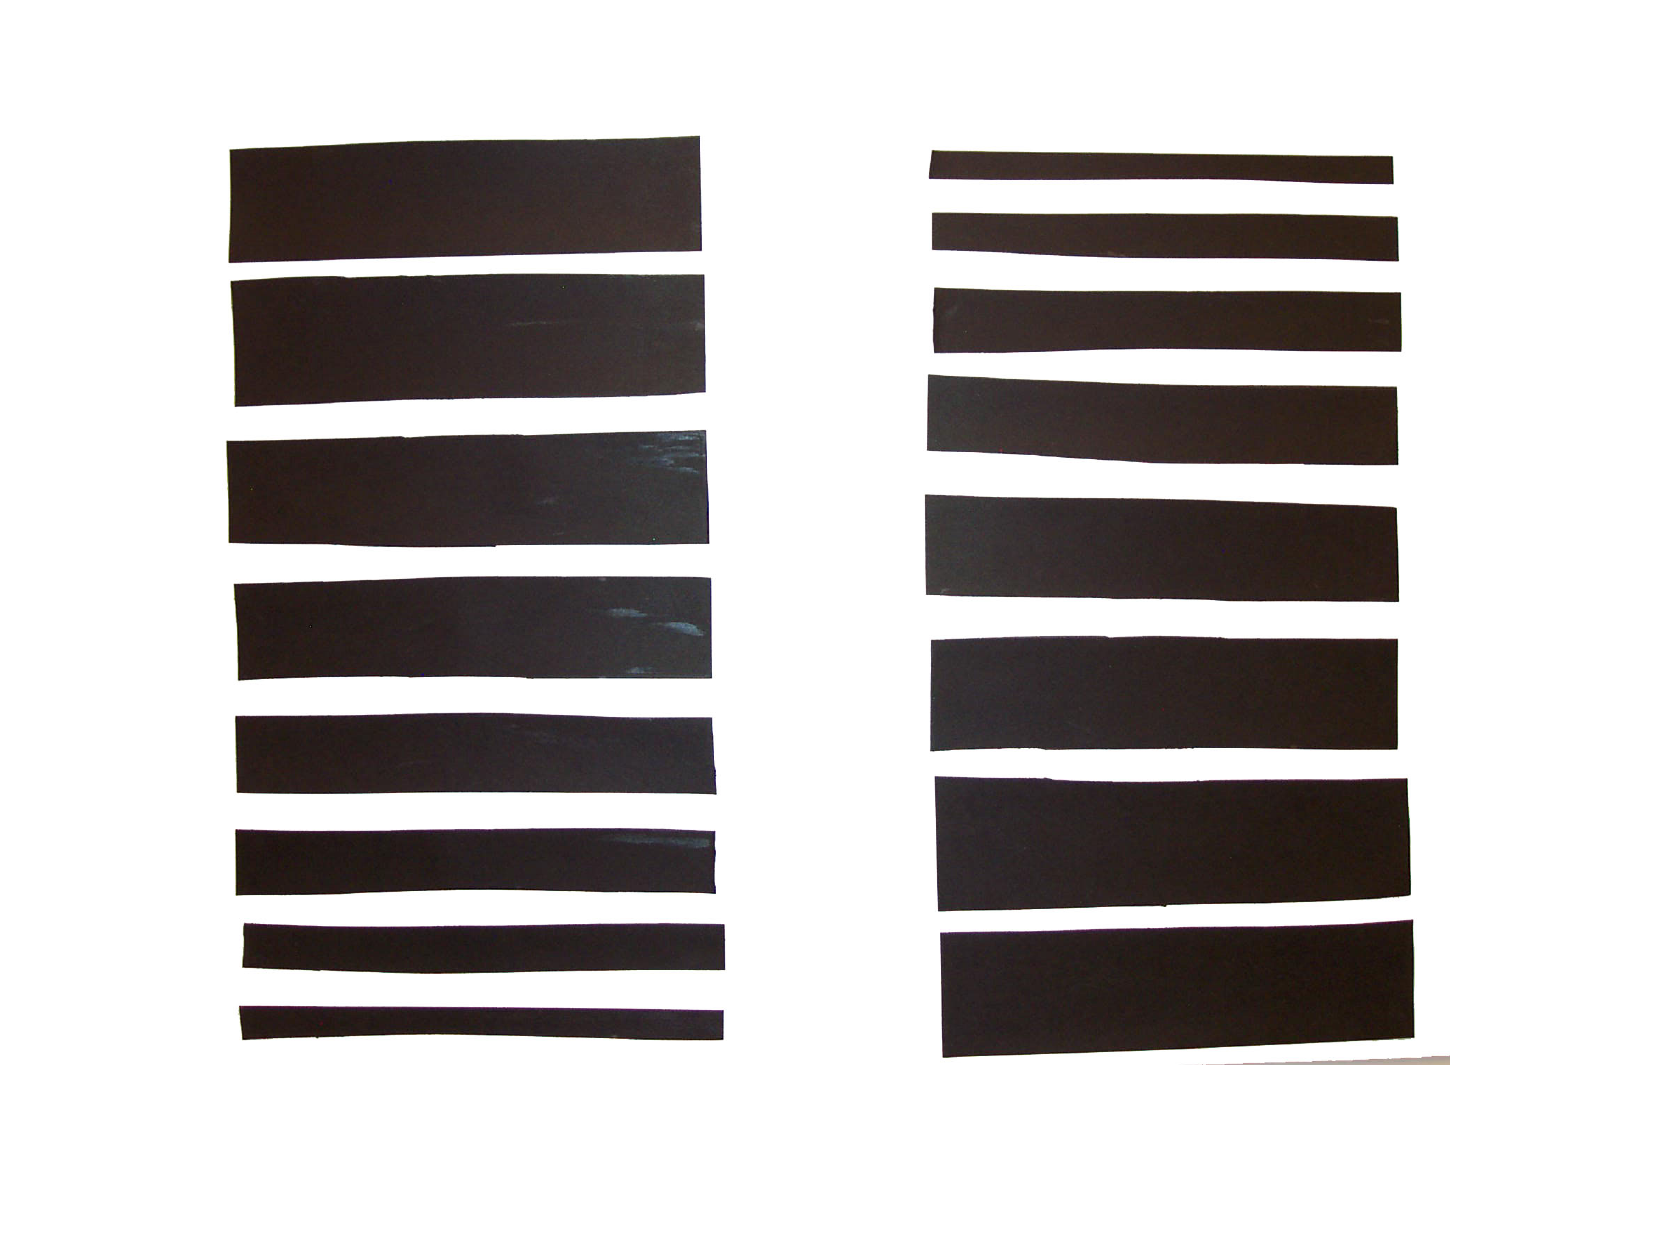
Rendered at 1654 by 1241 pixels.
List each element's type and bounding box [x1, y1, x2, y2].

picture [177, 118, 1450, 1065]
